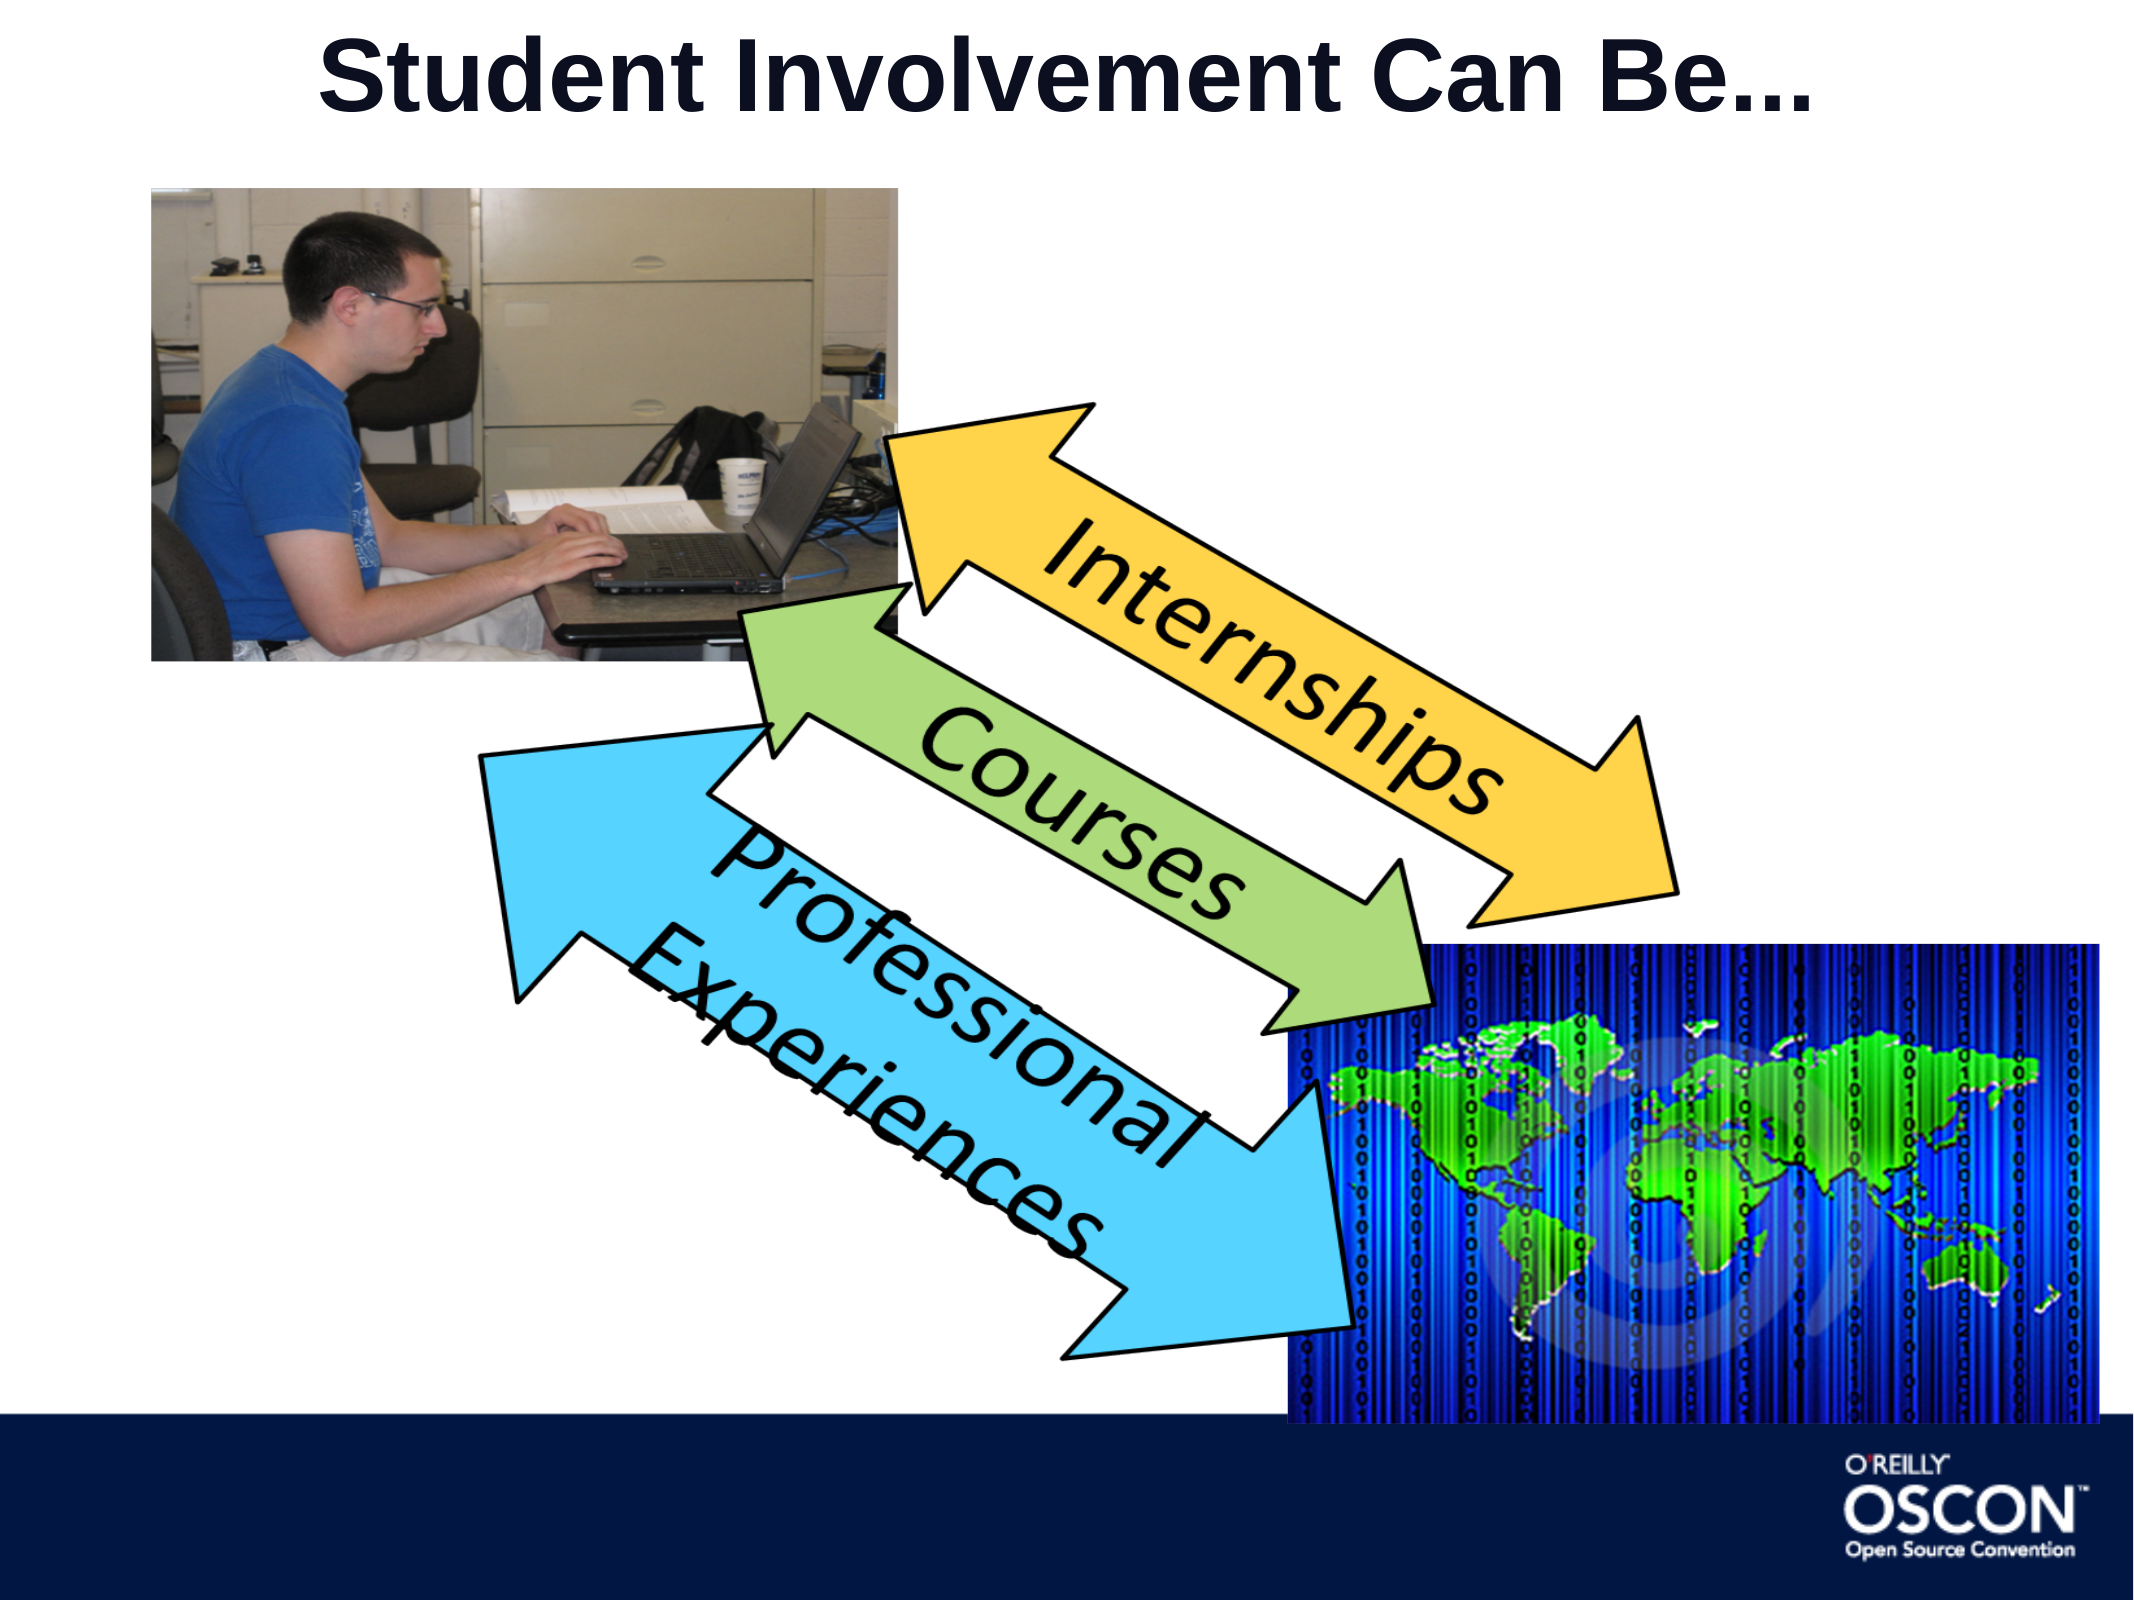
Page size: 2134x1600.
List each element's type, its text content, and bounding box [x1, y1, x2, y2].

title Student Involvement Can Be... [41, 0, 2094, 159]
picture [0, 0, 2134, 1600]
